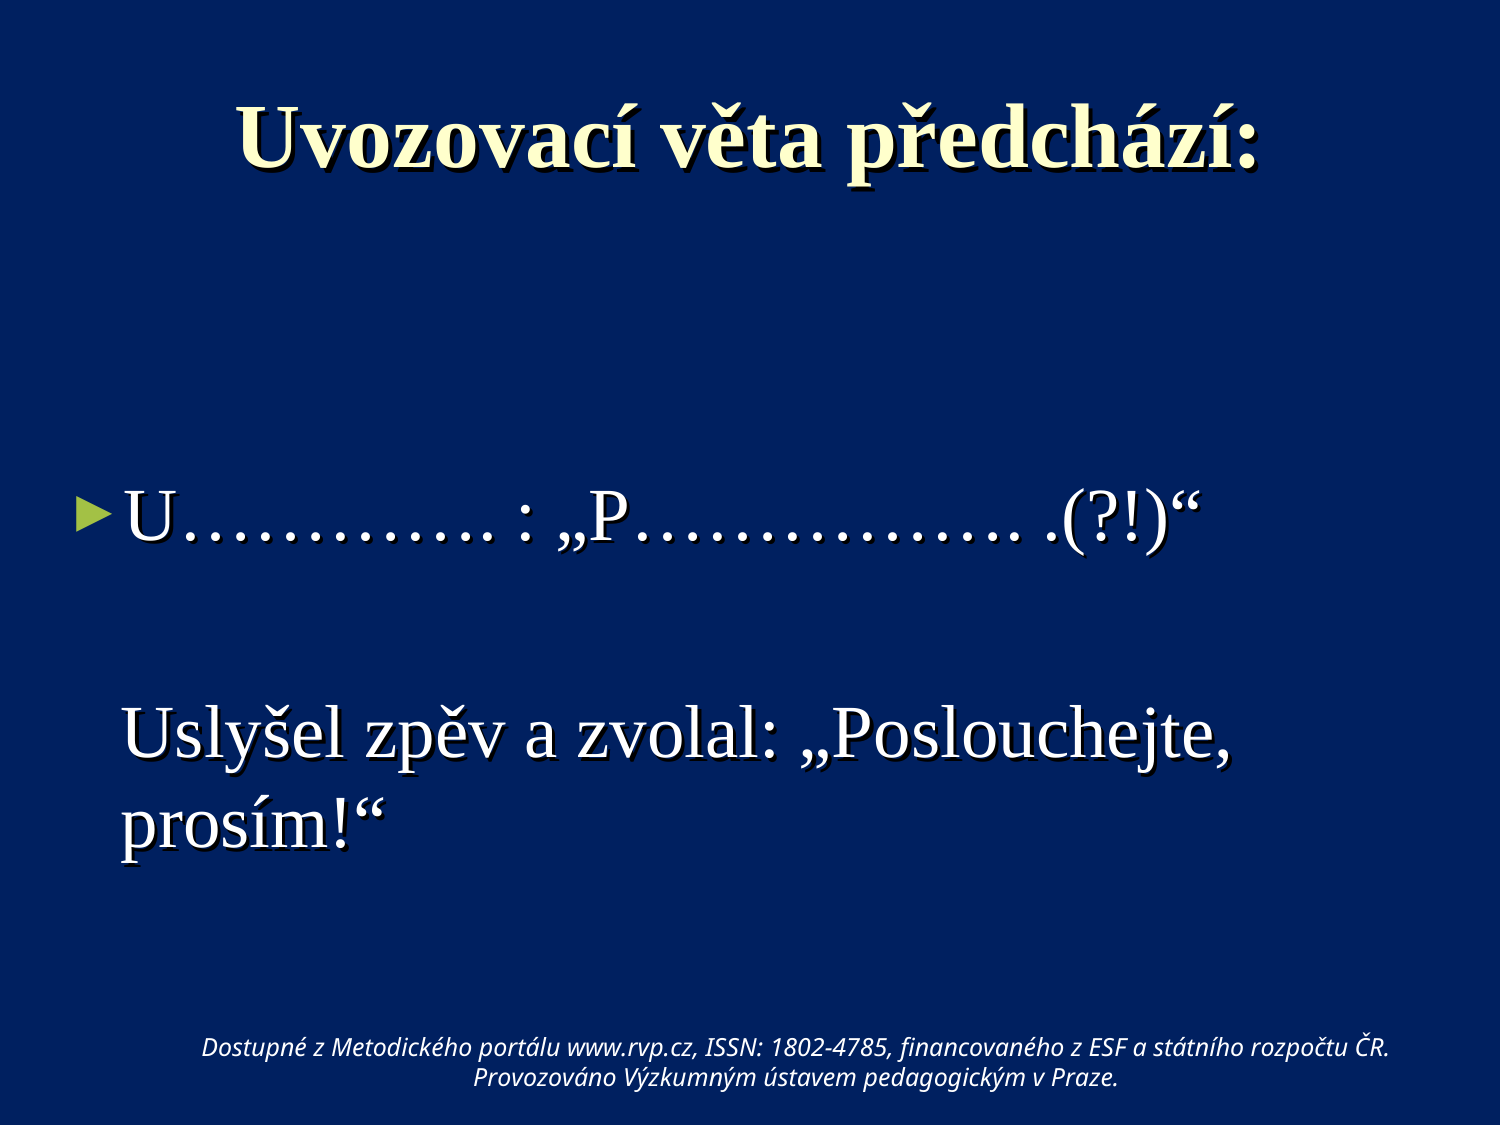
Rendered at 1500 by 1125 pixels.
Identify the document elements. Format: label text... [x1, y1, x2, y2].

text_box Dostupné z Metodického portálu www.rvp.cz, ISSN: 1802-4785, financovaného z ESF a státního rozpočtu ČR. Provozováno Výzkumným ústavem pedagogickým v Praze. [175, 1031, 1418, 1092]
title Uvozovací věta předchází: [49, 37, 1451, 225]
list U…………. : „P……………. .(?!)“ Uslyšel zpěv a zvolal: „Poslouchejte, prosím!“ [49, 262, 1451, 1001]
